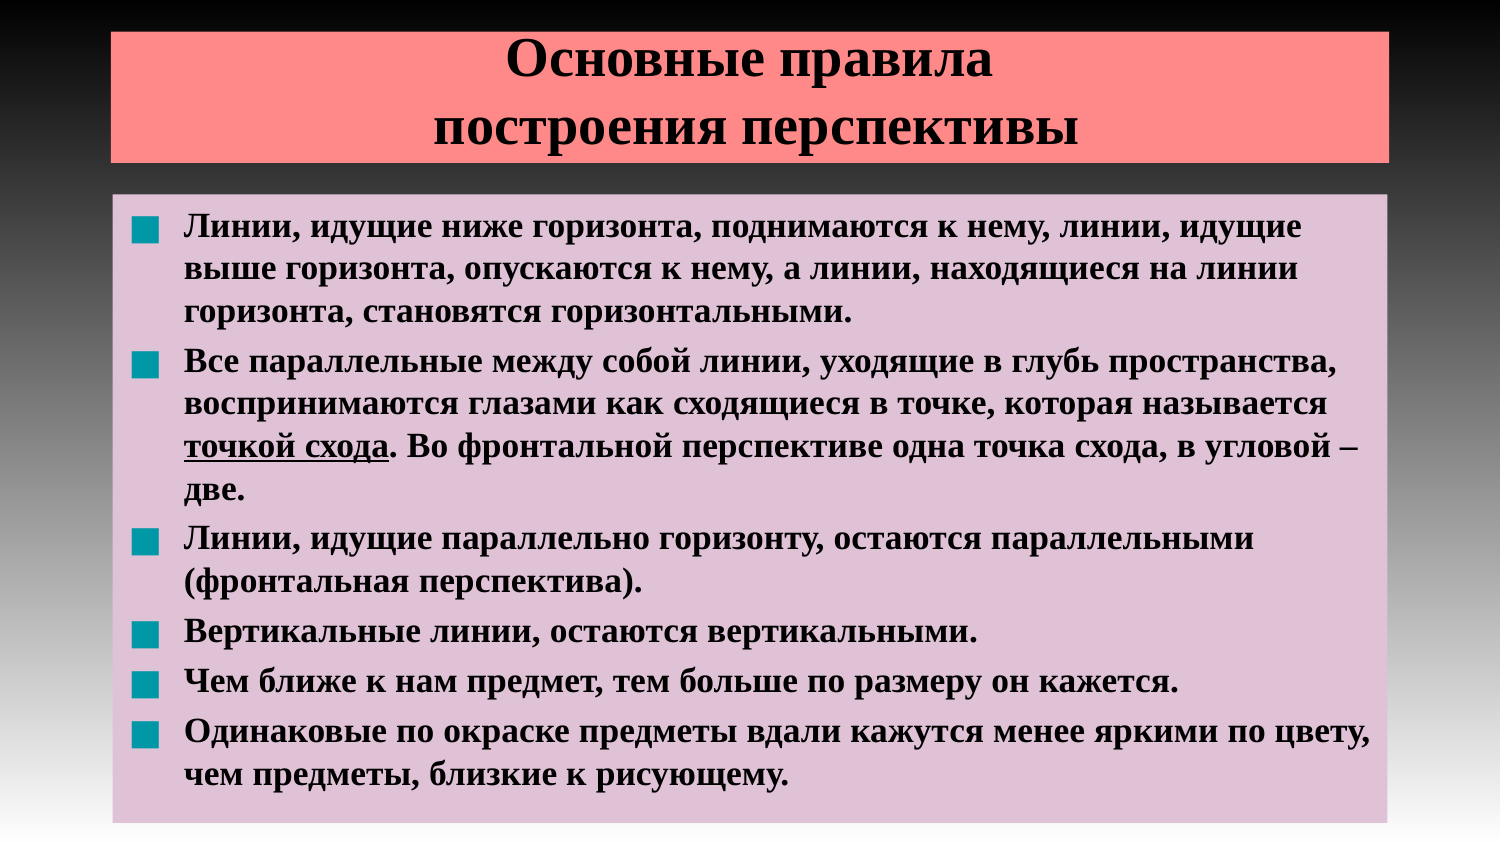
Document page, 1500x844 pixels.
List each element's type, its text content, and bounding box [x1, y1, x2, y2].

title Основные правила построения перспективы [110, 31, 1390, 163]
list Линии, идущие ниже горизонта, поднимаются к нему, линии, идущие выше горизонта, опускаются к нему, а линии, находящиеся на линии горизонта, становятся горизонтальными. Все параллельные между собой линии, уходящие в глубь пространства, воспринимаются глазами как сходящиеся в точке, которая называется точкой схода. Во фронтальной перспективе одна точка схода, в угловой – две. Линии, идущие параллельно горизонту, остаются параллельными (фронтальная перспектива). Вертикальные линии, остаются вертикальными. Чем ближе к нам предмет, тем больше по размеру он кажется. Одинаковые по окраске предметы вдали кажутся менее яркими по цвету, чем предметы, близкие к рисующему. [112, 194, 1388, 823]
